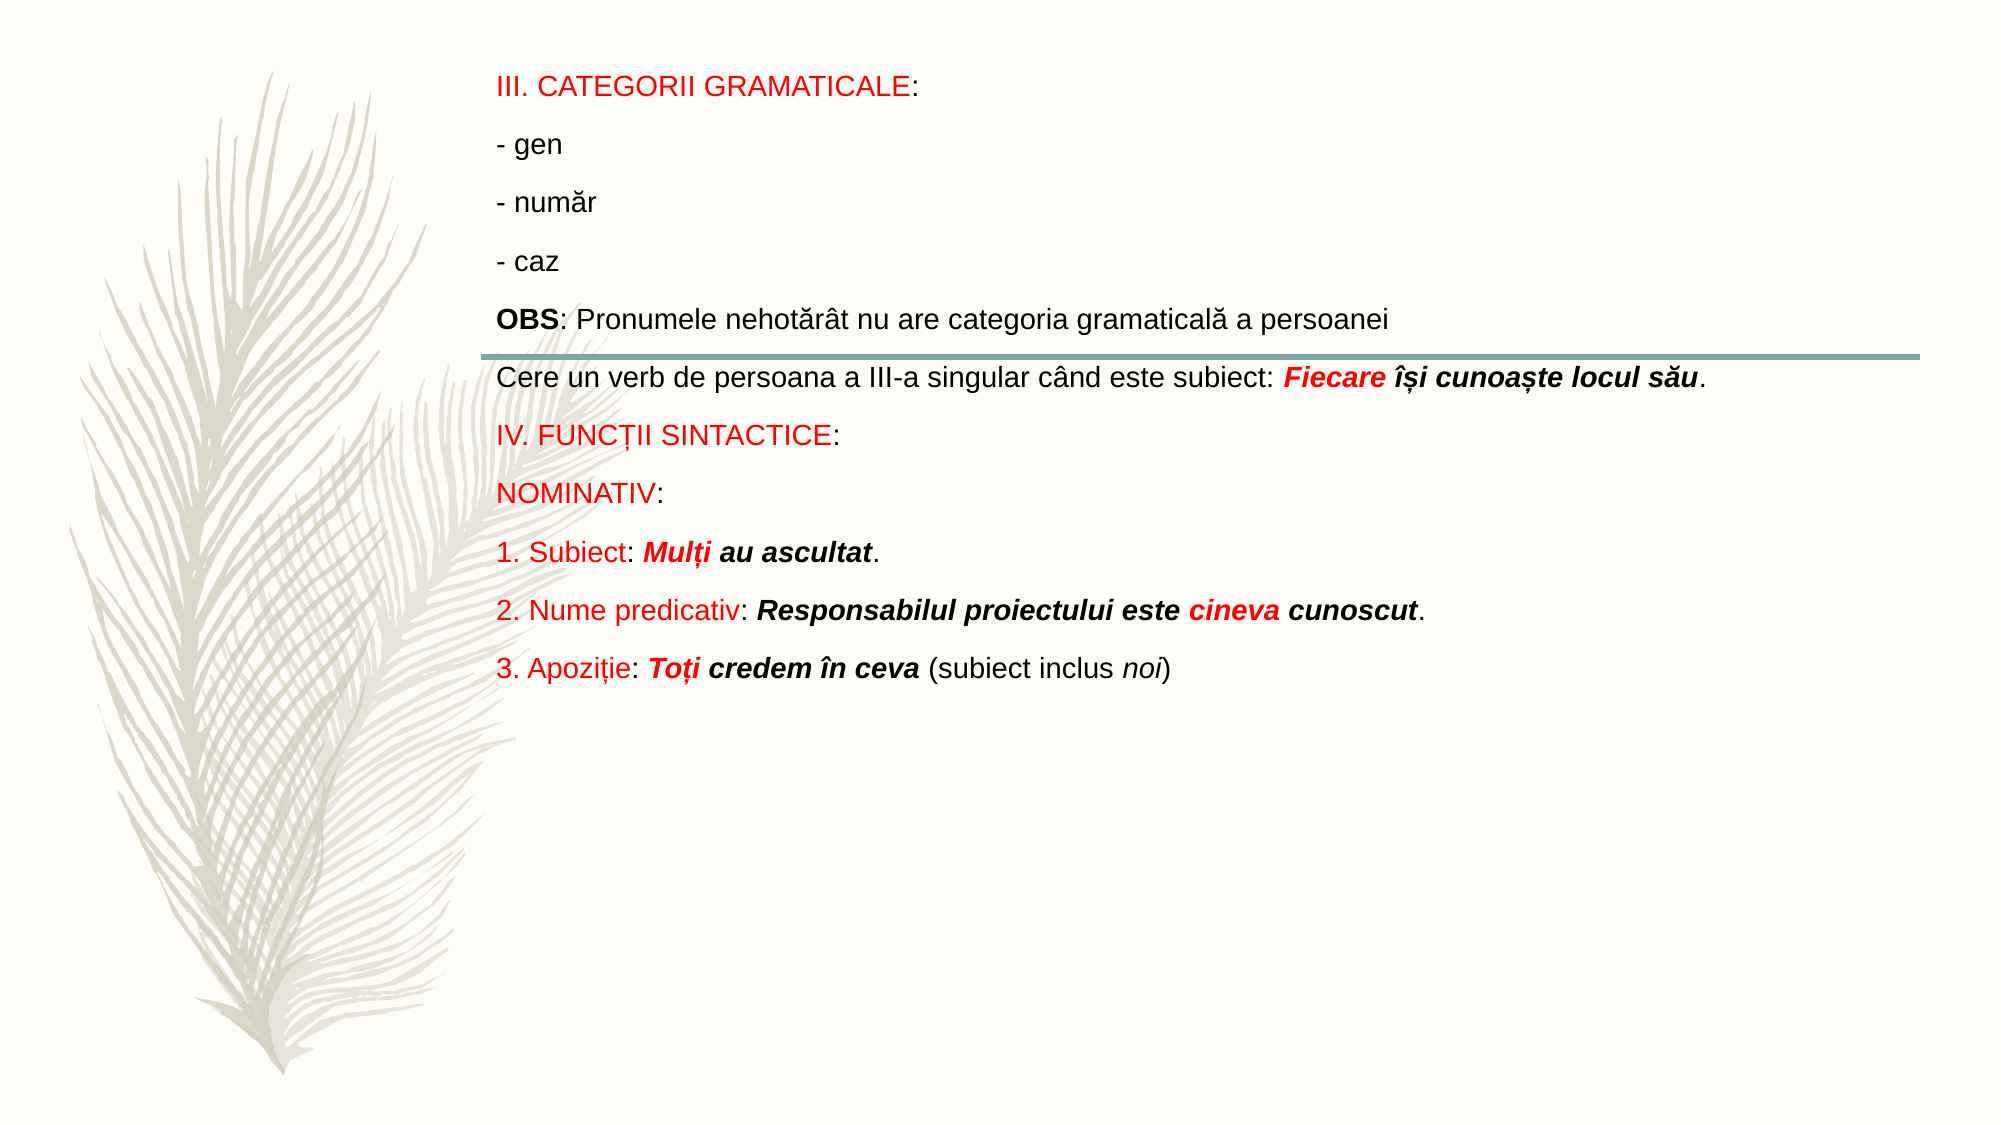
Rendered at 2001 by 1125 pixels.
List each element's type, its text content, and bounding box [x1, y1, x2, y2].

list III. CATEGORII GRAMATICALE: - gen - număr - caz OBS: Pronumele nehotărât nu are categoria gramaticală a persoanei Cere un verb de persoana a III-a singular când este subiect: Fiecare își cunoaște locul său. IV. FUNCȚII SINTACTICE: NOMINATIV: 1. Subiect: Mulți au ascultat. 2. Nume predicativ: Responsabilul proiectului este cineva cunoscut. 3. Apoziție: Toți credem în ceva (subiect inclus noi) [481, 56, 1920, 999]
